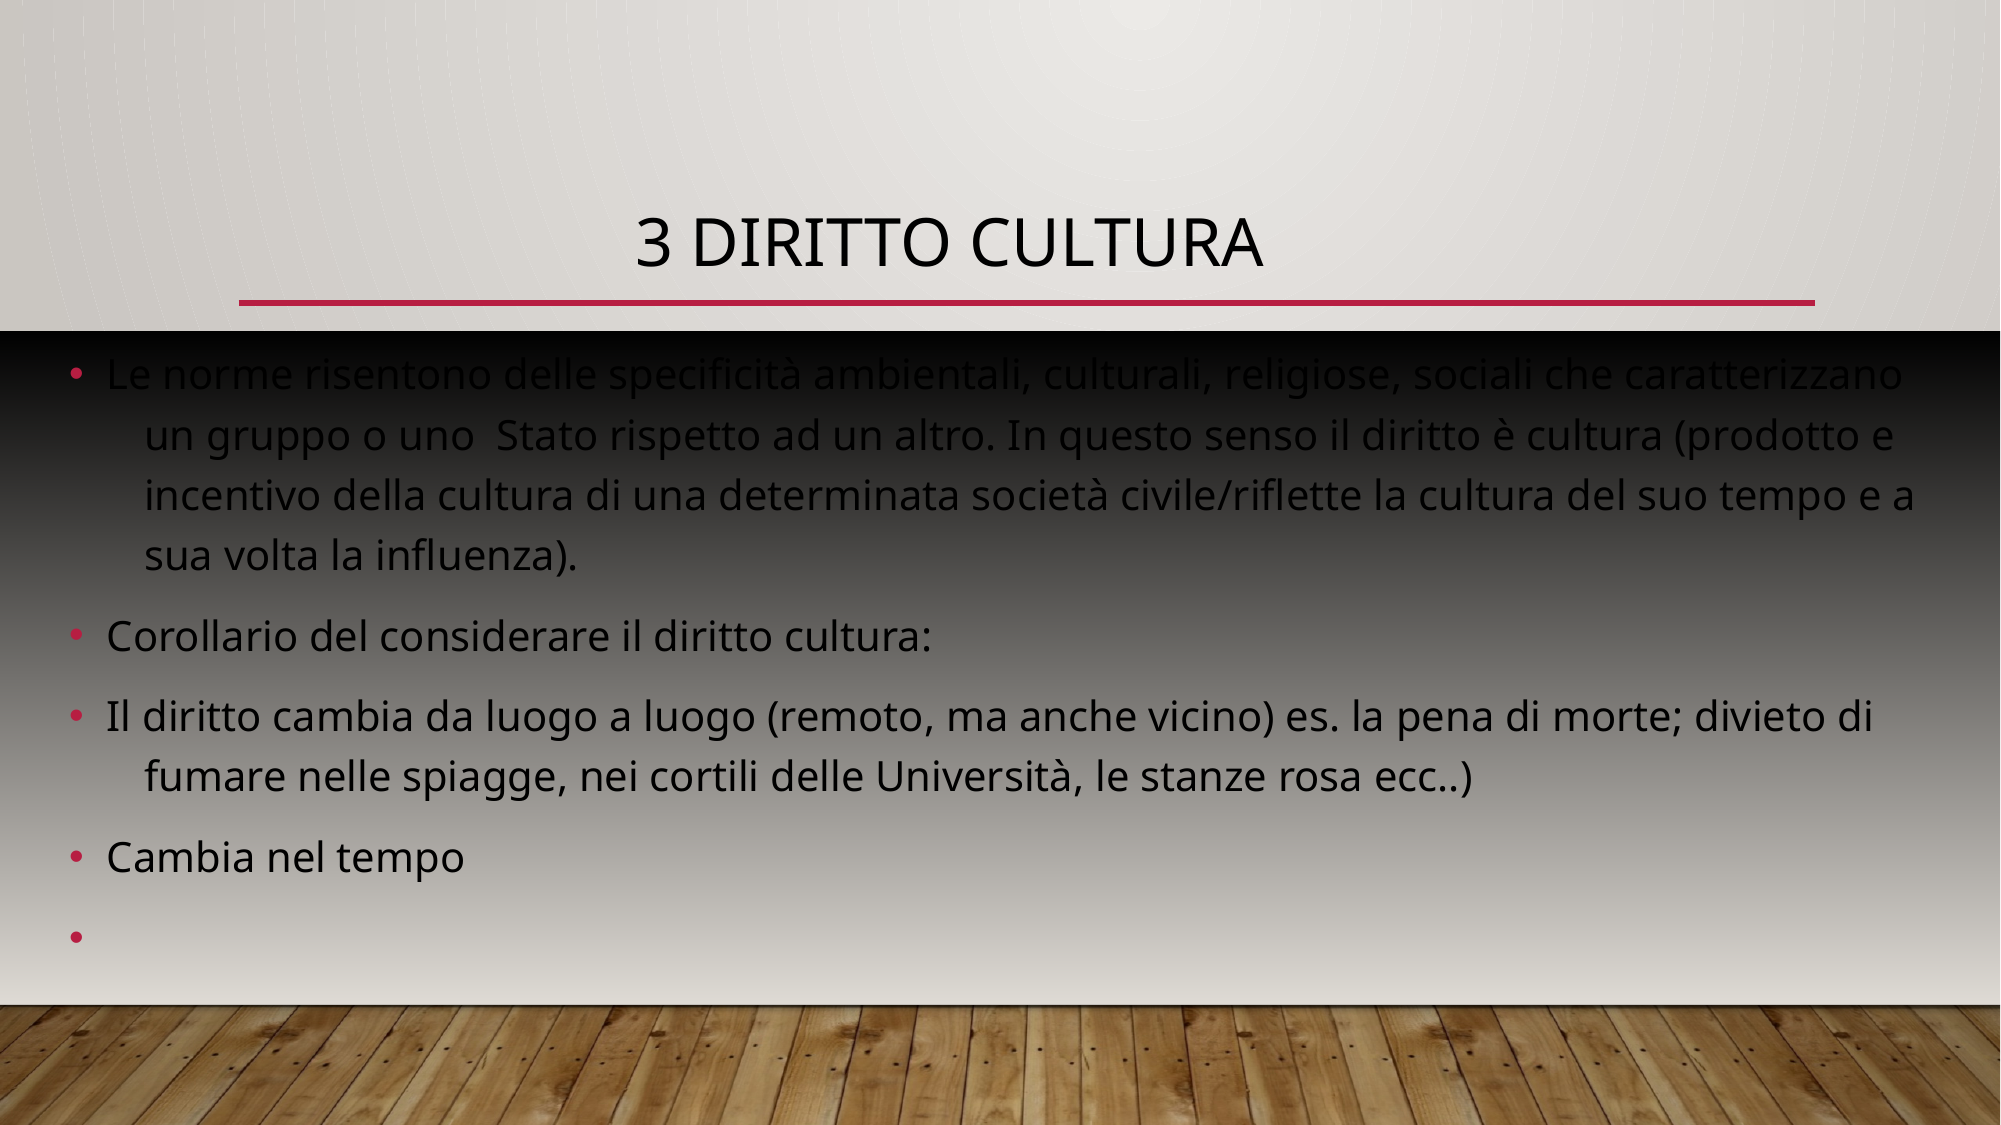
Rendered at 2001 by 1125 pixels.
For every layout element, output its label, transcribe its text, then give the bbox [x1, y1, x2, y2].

list Le norme risentono delle specificità ambientali, culturali, religiose, sociali che caratterizzano un gruppo o uno Stato rispetto ad un altro. In questo senso il diritto è cultura (prodotto e incentivo della cultura di una determinata società civile/riflette la cultura del suo tempo e a sua volta la influenza). Corollario del considerare il diritto cultura: Il diritto cambia da luogo a luogo (remoto, ma anche vicino) es. la pena di morte; divieto di fumare nelle spiagge, nei cortili delle Università, le stanze rosa ecc..) Cambia nel tempo [54, 330, 1963, 897]
title 3 Diritto cultura [69, 201, 1814, 305]
